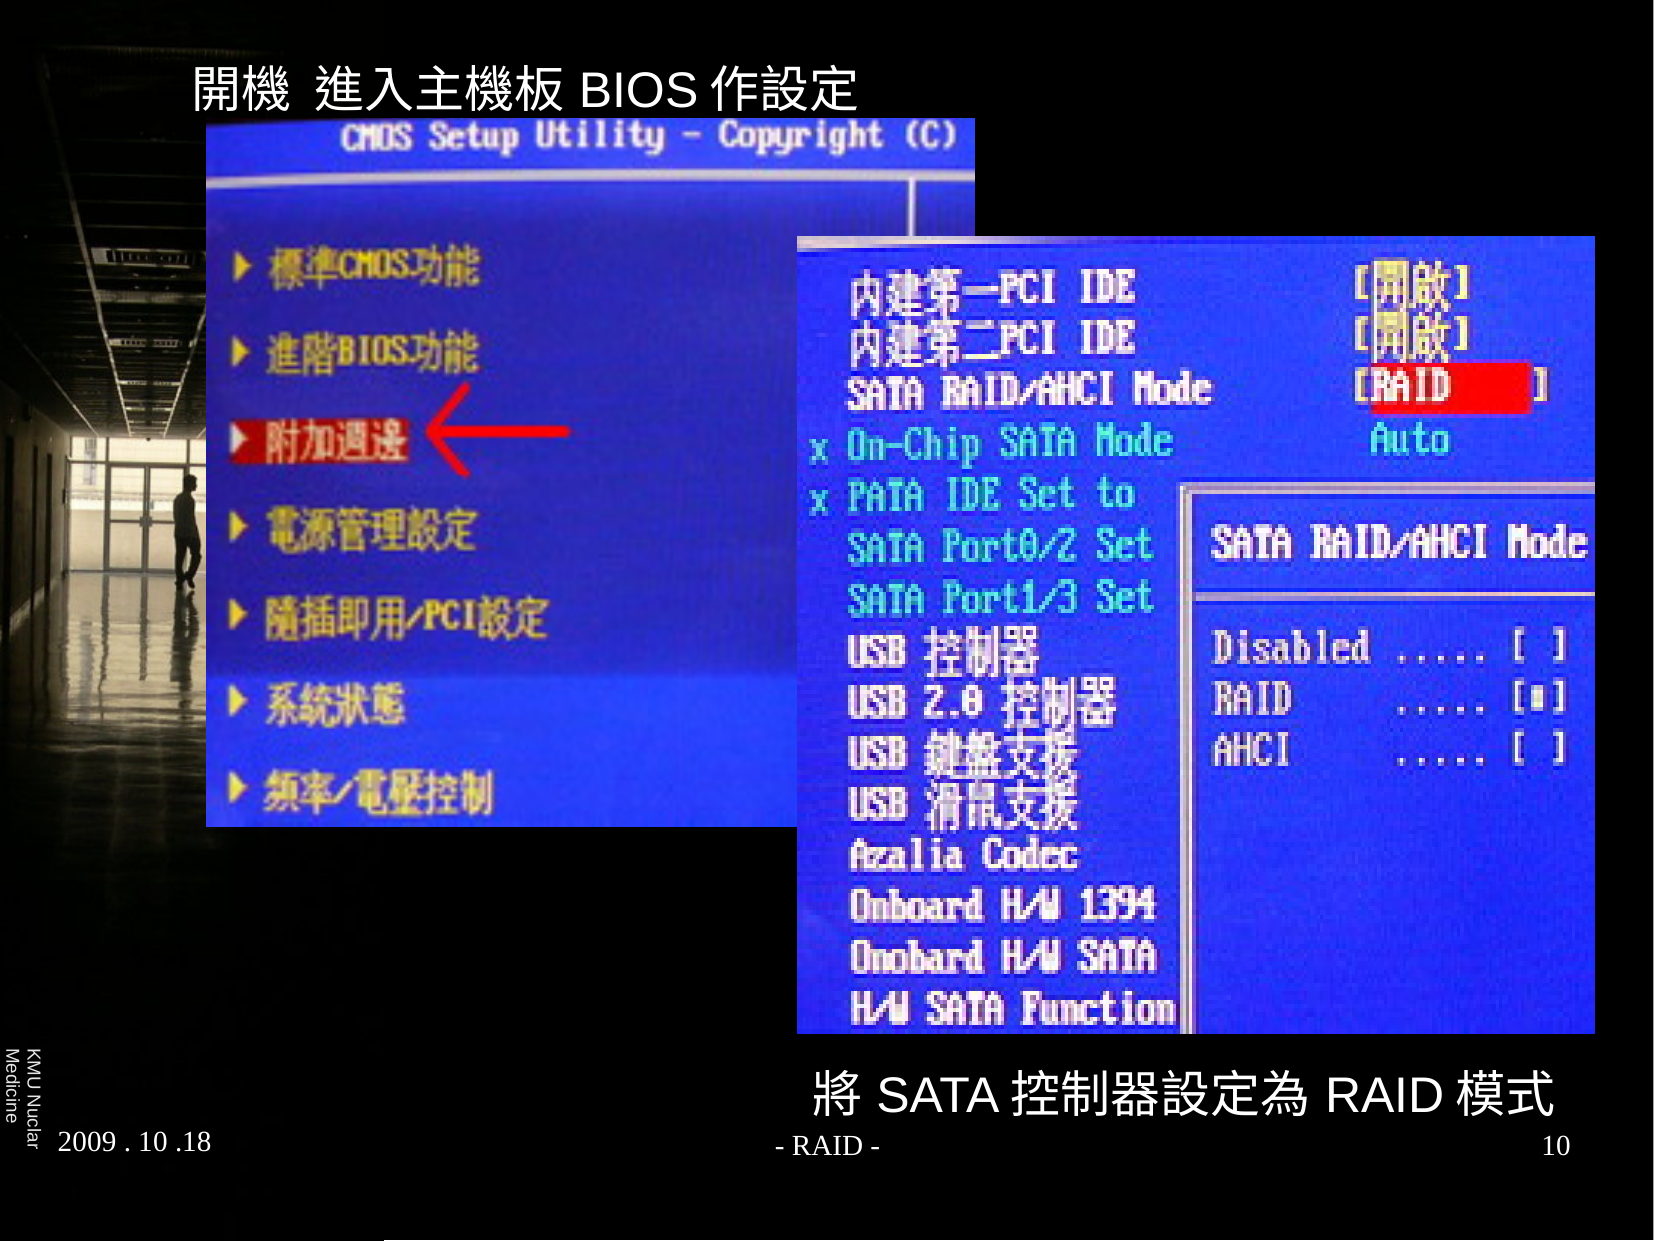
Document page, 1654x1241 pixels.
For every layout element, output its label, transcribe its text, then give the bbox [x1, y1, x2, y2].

text_box 將SATA控制器設定為RAID模式 [797, 1047, 1654, 1123]
text_box 開機 進入主機板BIOS作設定 [177, 42, 916, 178]
picture [0, 0, 1595, 1241]
